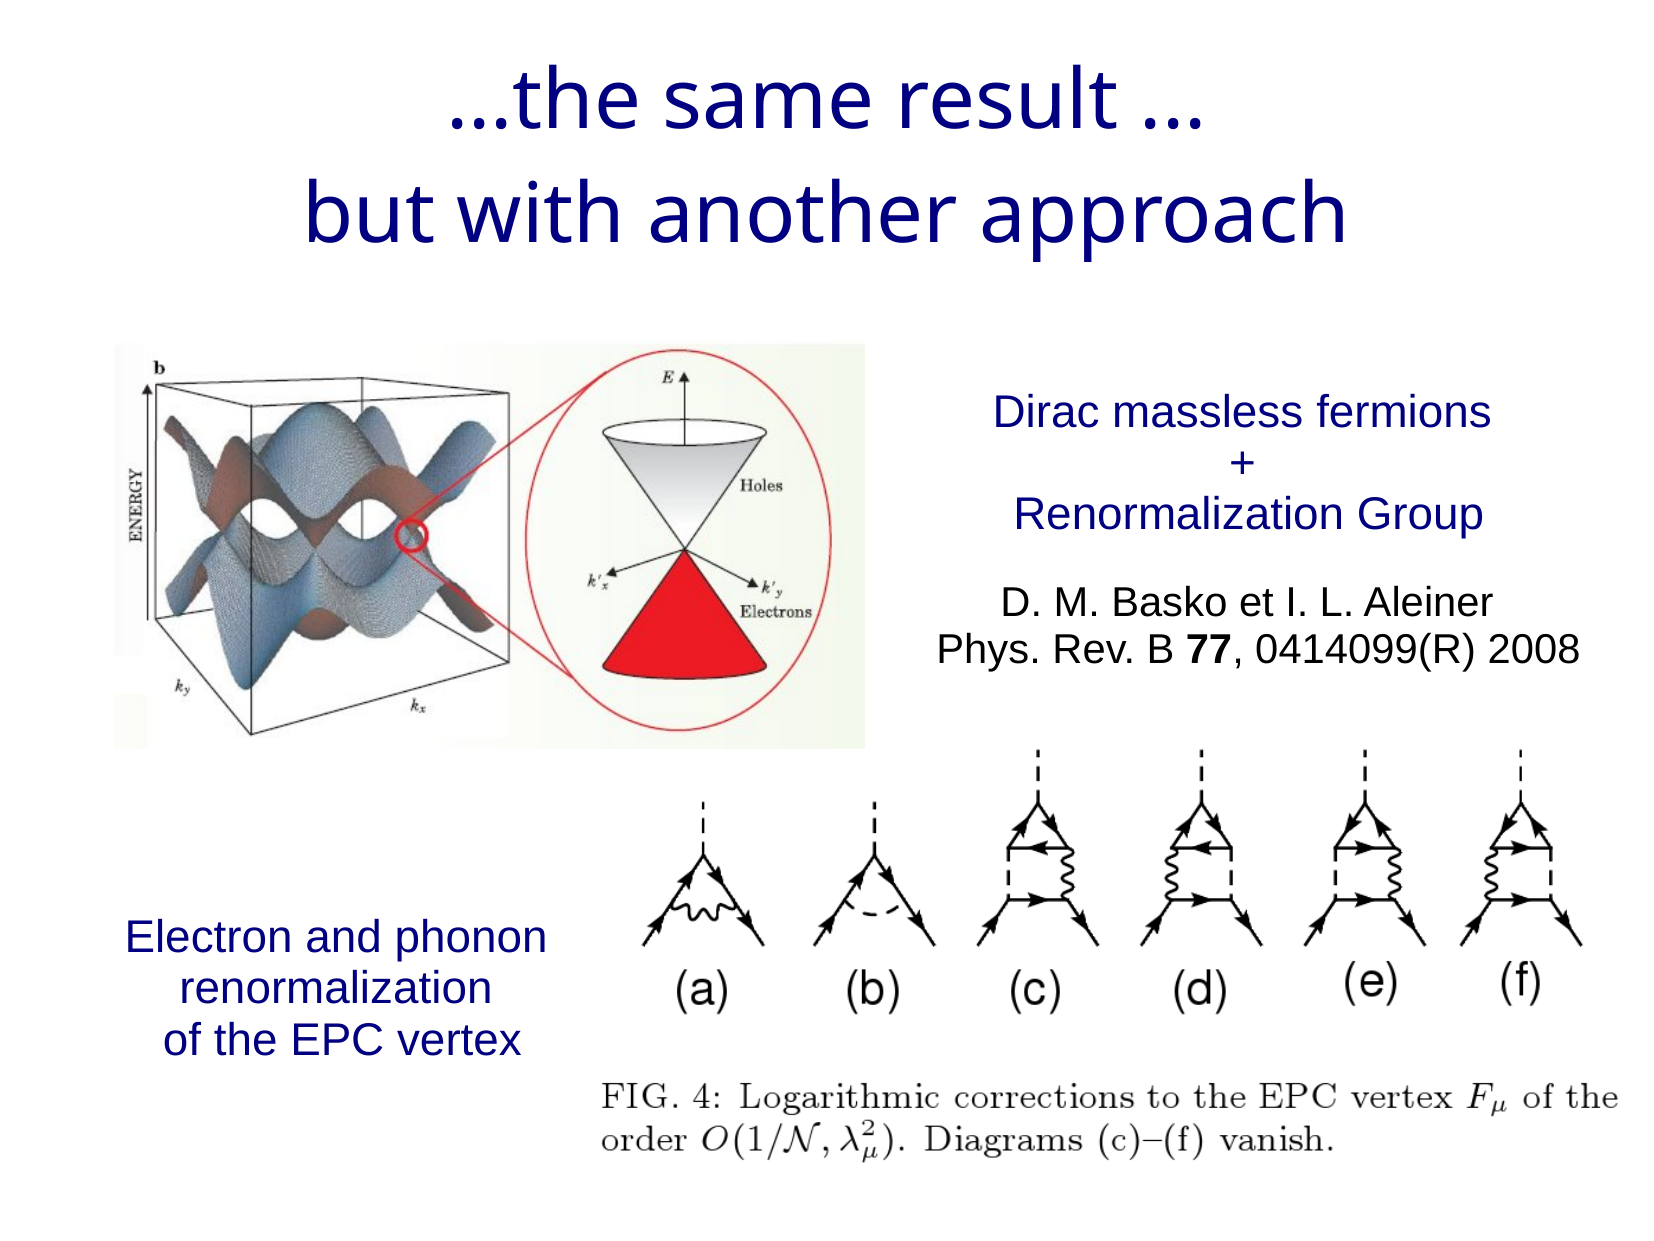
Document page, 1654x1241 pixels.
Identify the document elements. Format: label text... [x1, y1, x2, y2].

text_box Electron and phonon renormalization of the EPC vertex [109, 903, 563, 1073]
picture [114, 340, 1631, 1198]
text_box D. M. Basko et I. L. Aleiner Phys. Rev. B 77, 0414099(R) 2008 [902, 571, 1615, 680]
title ...the same result ... but with another approach [82, 52, 1571, 253]
text_box Dirac massless fermions + Renormalization Group [978, 378, 1508, 547]
